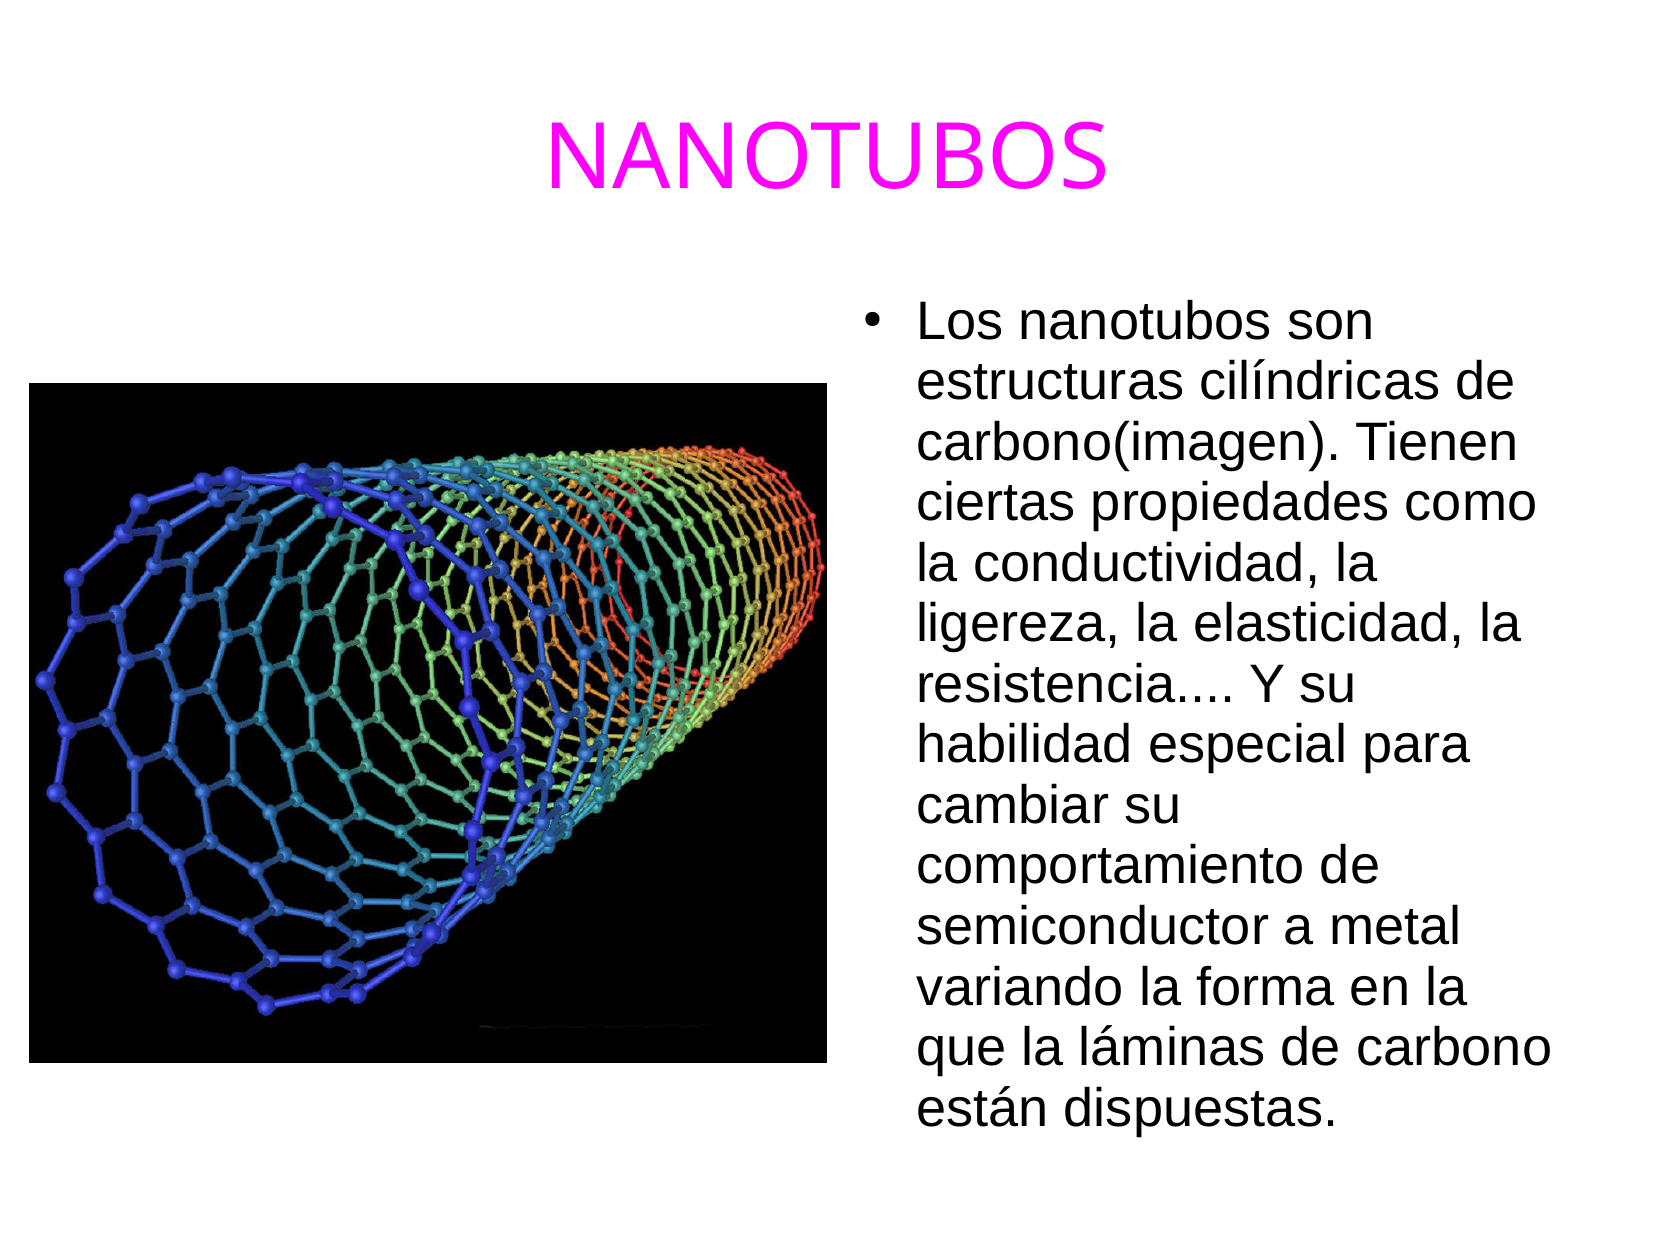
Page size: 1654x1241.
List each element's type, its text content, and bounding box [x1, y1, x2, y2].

title NANOTUBOS [82, 49, 1571, 257]
picture [29, 383, 827, 1063]
list Los nanotubos son estructuras cilíndricas de carbono(imagen). Tienen ciertas propiedades como la conductividad, la ligereza, la elasticidad, la resistencia.... Y su habilidad especial para cambiar su comportamiento de semiconductor a metal variando la forma en la que la láminas de carbono están dispuestas. [845, 290, 1572, 1138]
